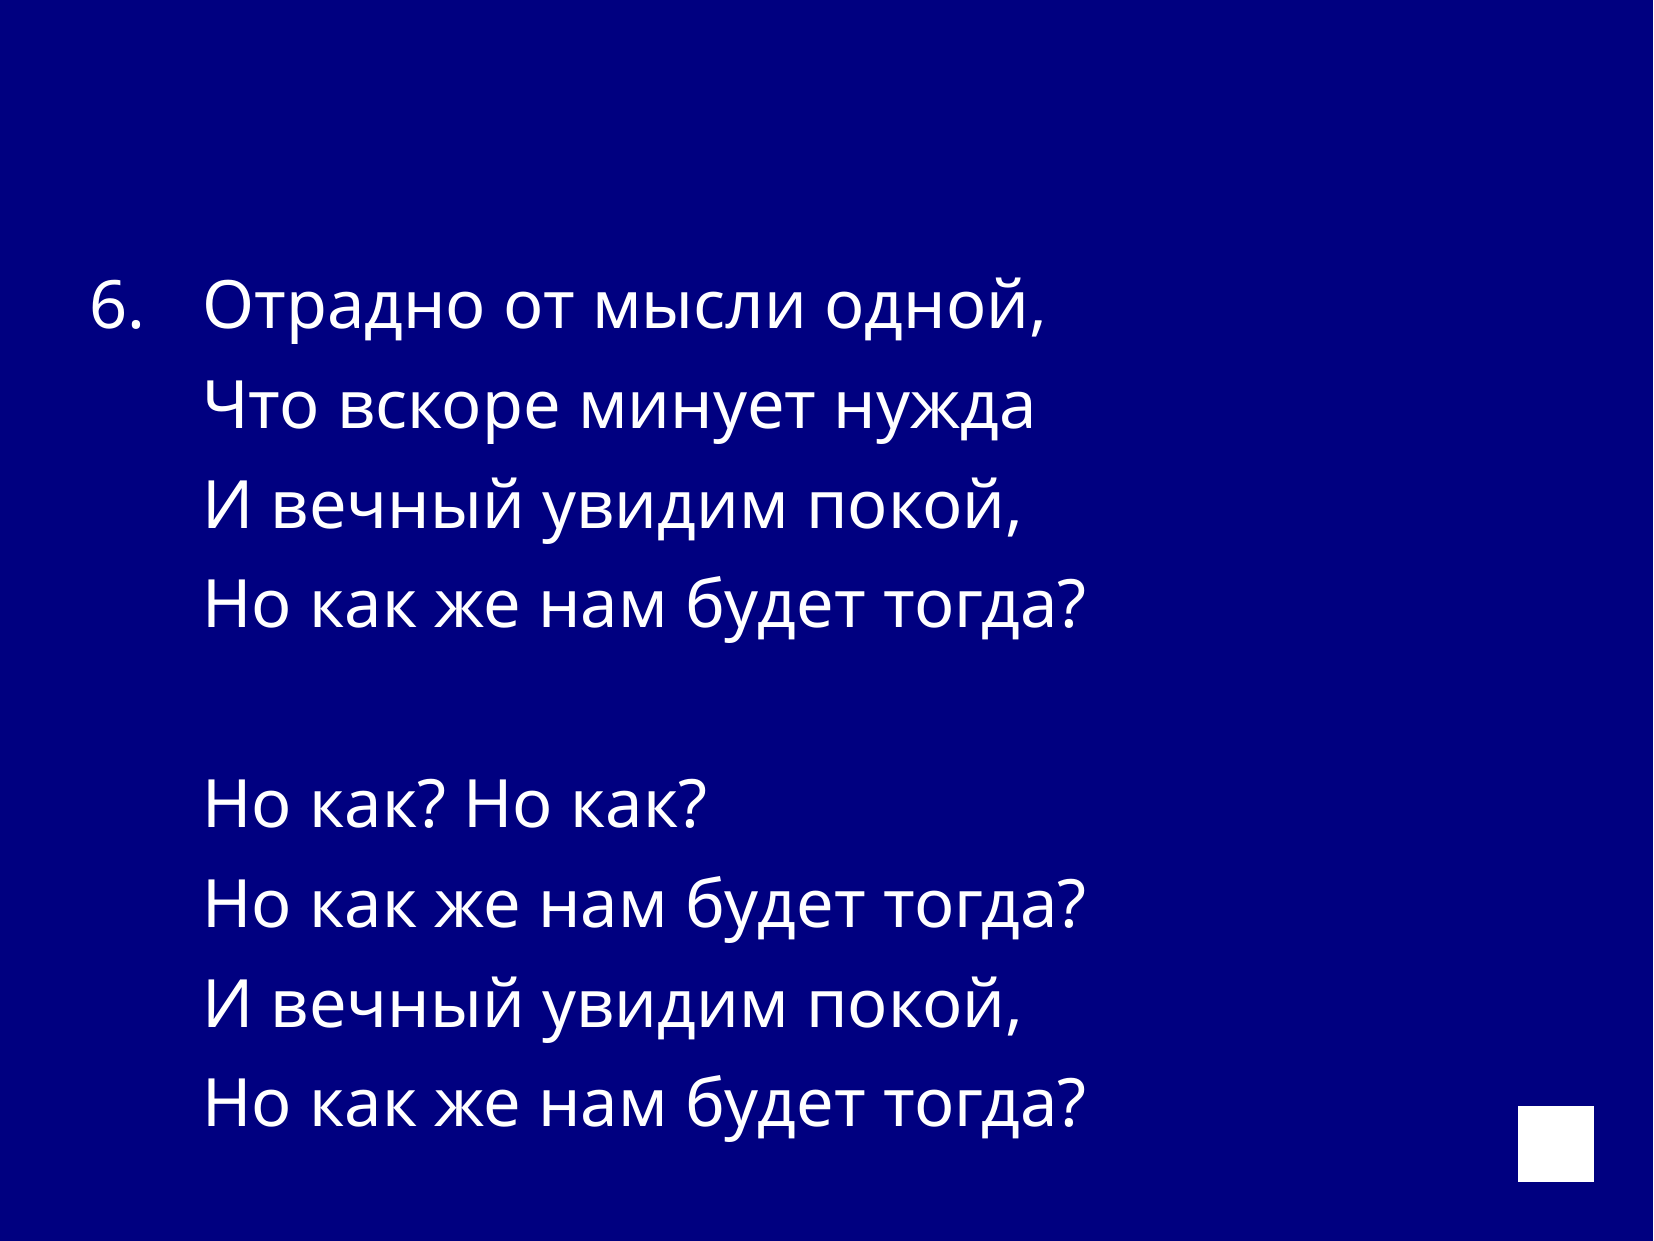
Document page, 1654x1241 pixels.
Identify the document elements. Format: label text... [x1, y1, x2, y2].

text_box 6. Отрадно от мысли одной, Что вскоре минует нужда И вечный увидим покой, Но как же нам будет тогда? Но как? Но как? Но как же нам будет тогда? И вечный увидим покой, Но как же нам будет тогда? [75, 150, 1576, 1163]
text_box [1518, 1106, 1594, 1182]
